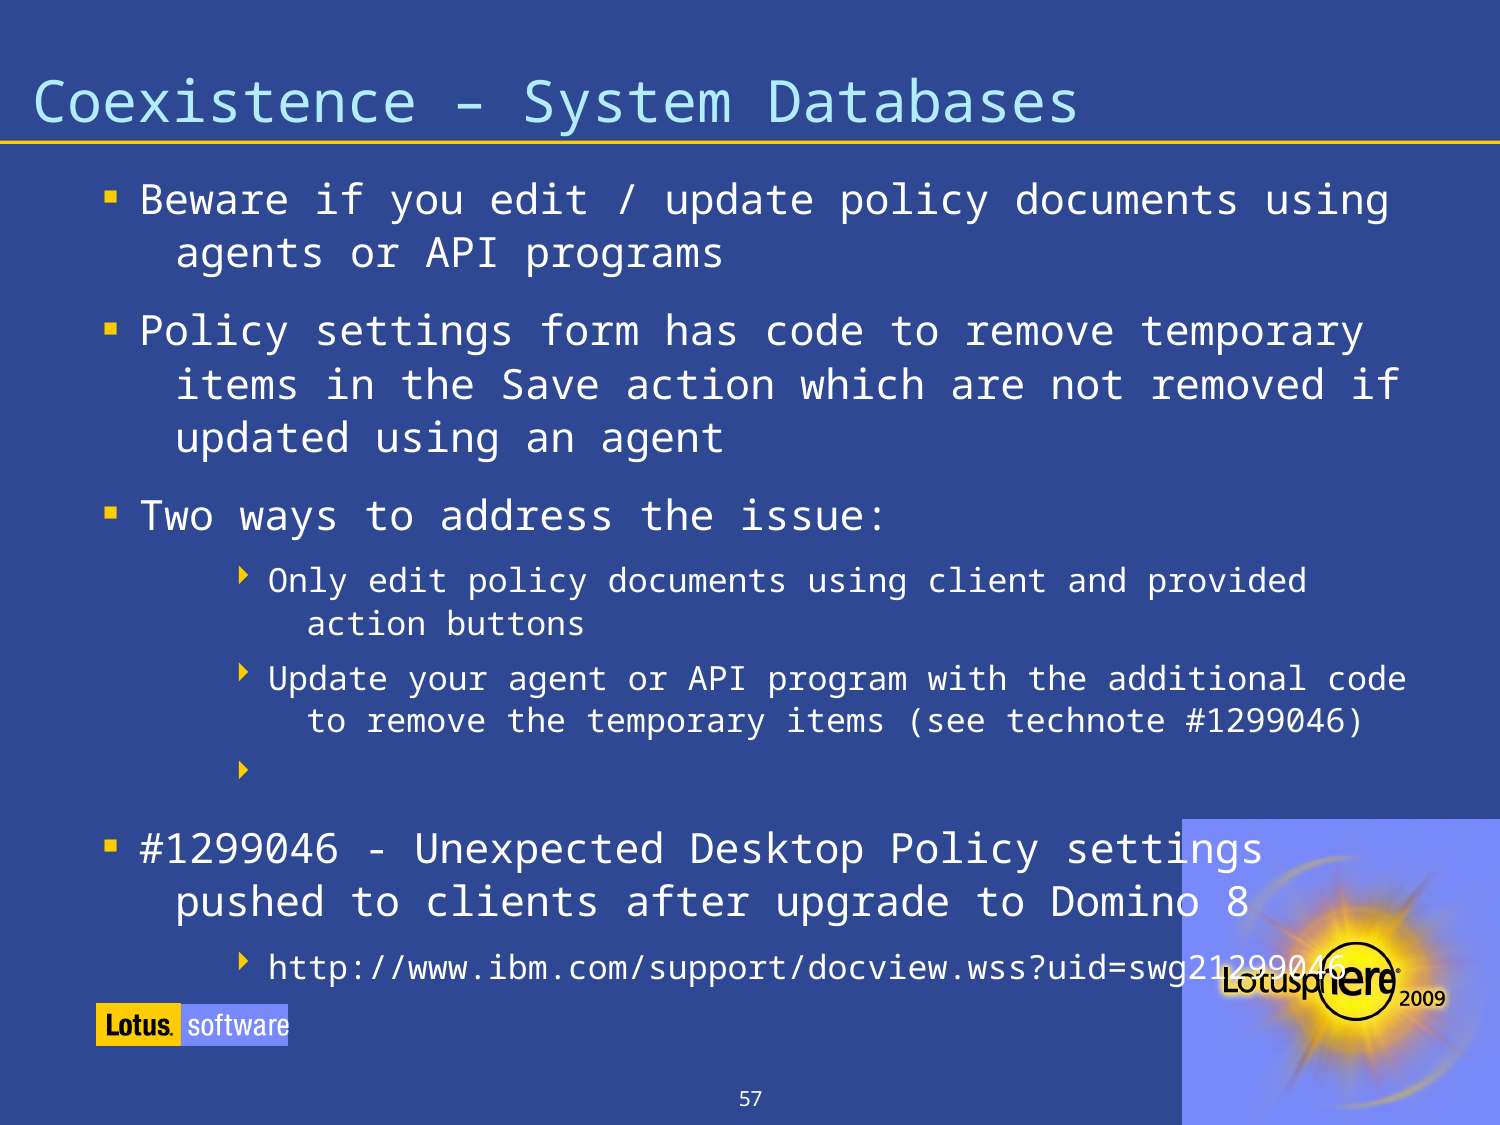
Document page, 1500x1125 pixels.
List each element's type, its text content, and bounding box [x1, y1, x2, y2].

picture [1181, 896, 1194, 913]
title Coexistence – System Databases [32, 54, 1386, 137]
picture [1181, 818, 1500, 1125]
list Beware if you edit / update policy documents using agents or API programs Policy settings form has code to remove temporary items in the Save action which are not removed if updated using an agent Two ways to address the issue: Only edit policy documents using client and provided action buttons Update your agent or API program with the additional code to remove the temporary items (see technote #1299046) #1299046 - Unexpected Desktop Policy settings pushed to clients after upgrade to Domino 8 http://www.ibm.com/support/docview.wss?uid=swg21299046 [100, 171, 1424, 877]
picture [96, 1003, 289, 1046]
